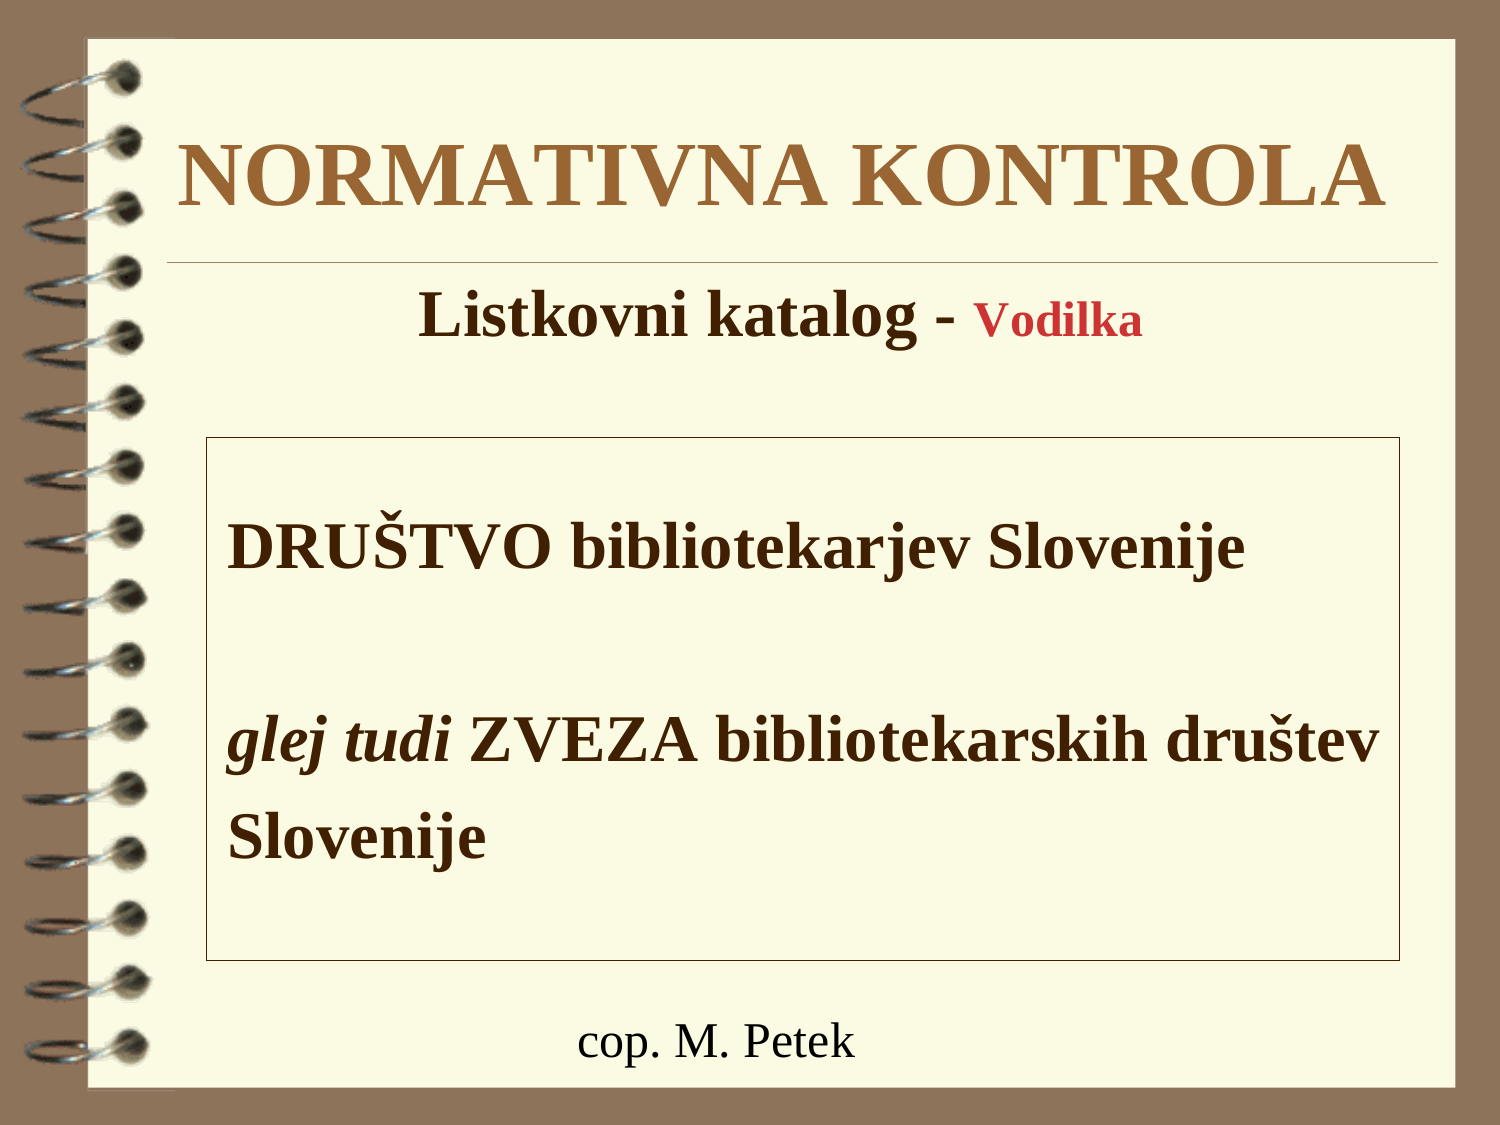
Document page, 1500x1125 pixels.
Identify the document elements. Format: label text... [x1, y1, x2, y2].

title NORMATIVNA KONTROLA [162, 74, 1438, 263]
list DRUŠTVO bibliotekarjev Slovenije glej tudi ZVEZA bibliotekarskih društev Slovenije [162, 397, 1438, 1035]
picture [0, 0, 175, 1125]
text_box Listkovni katalog - Vodilka [162, 262, 1400, 418]
